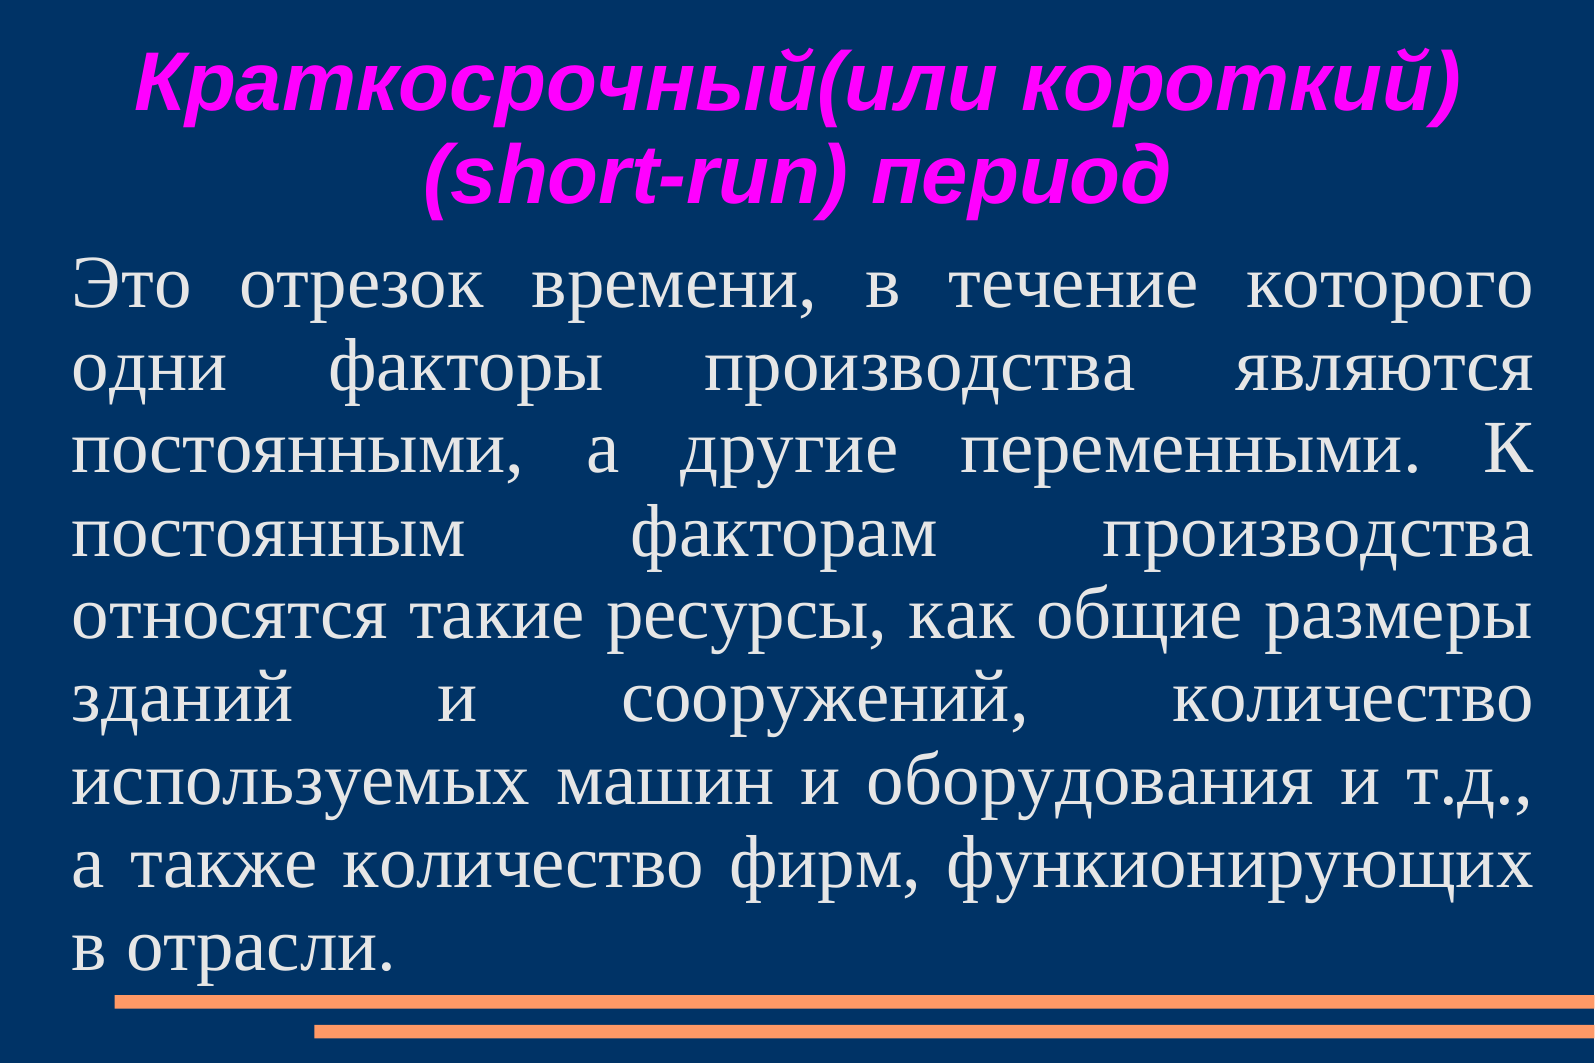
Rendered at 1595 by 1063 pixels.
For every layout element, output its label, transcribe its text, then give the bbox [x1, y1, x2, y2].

title Краткосрочный(или короткий) (short-run) период [117, 35, 1479, 222]
list Это отрезок времени, в течение которого одни факторы производства являются постоянными, а другие переменными. К постоянным факторам производства относятся такие ресурсы, как общие размеры зданий и сооружений, количество используемых машин и оборудования и т.д., а также количество фирм, функионирующих в отрасли. [1, 240, 1536, 988]
